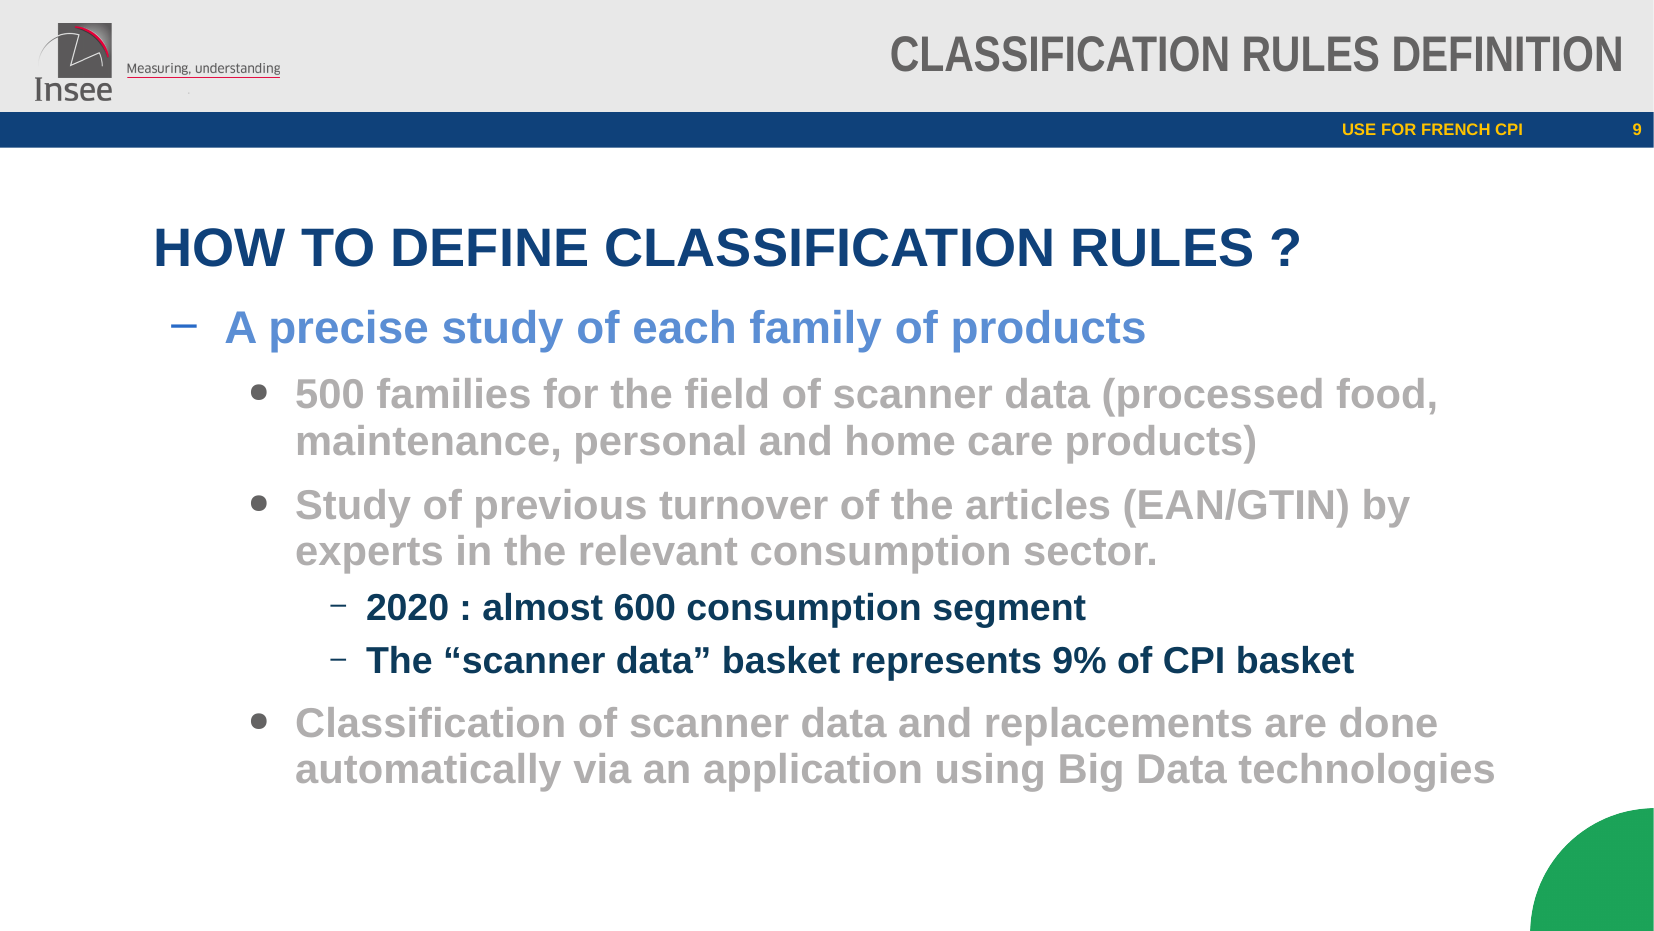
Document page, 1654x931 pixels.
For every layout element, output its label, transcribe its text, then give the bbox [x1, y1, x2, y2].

title Classification rules definition [265, 0, 1625, 107]
list How to define classification rules ? A precise study of each family of products 500 families for the field of scanner data (processed food, maintenance, personal and home care products) Study of previous turnover of the articles (EAN/GTIN) by experts in the relevant consumption sector. 2020 : almost 600 consumption segment The “scanner data” basket represents 9% of CPI basket Classification of scanner data and replacements are done automatically via an application using Big Data technologies [82, 217, 1571, 861]
picture [35, 23, 265, 101]
picture [1530, 808, 1654, 931]
